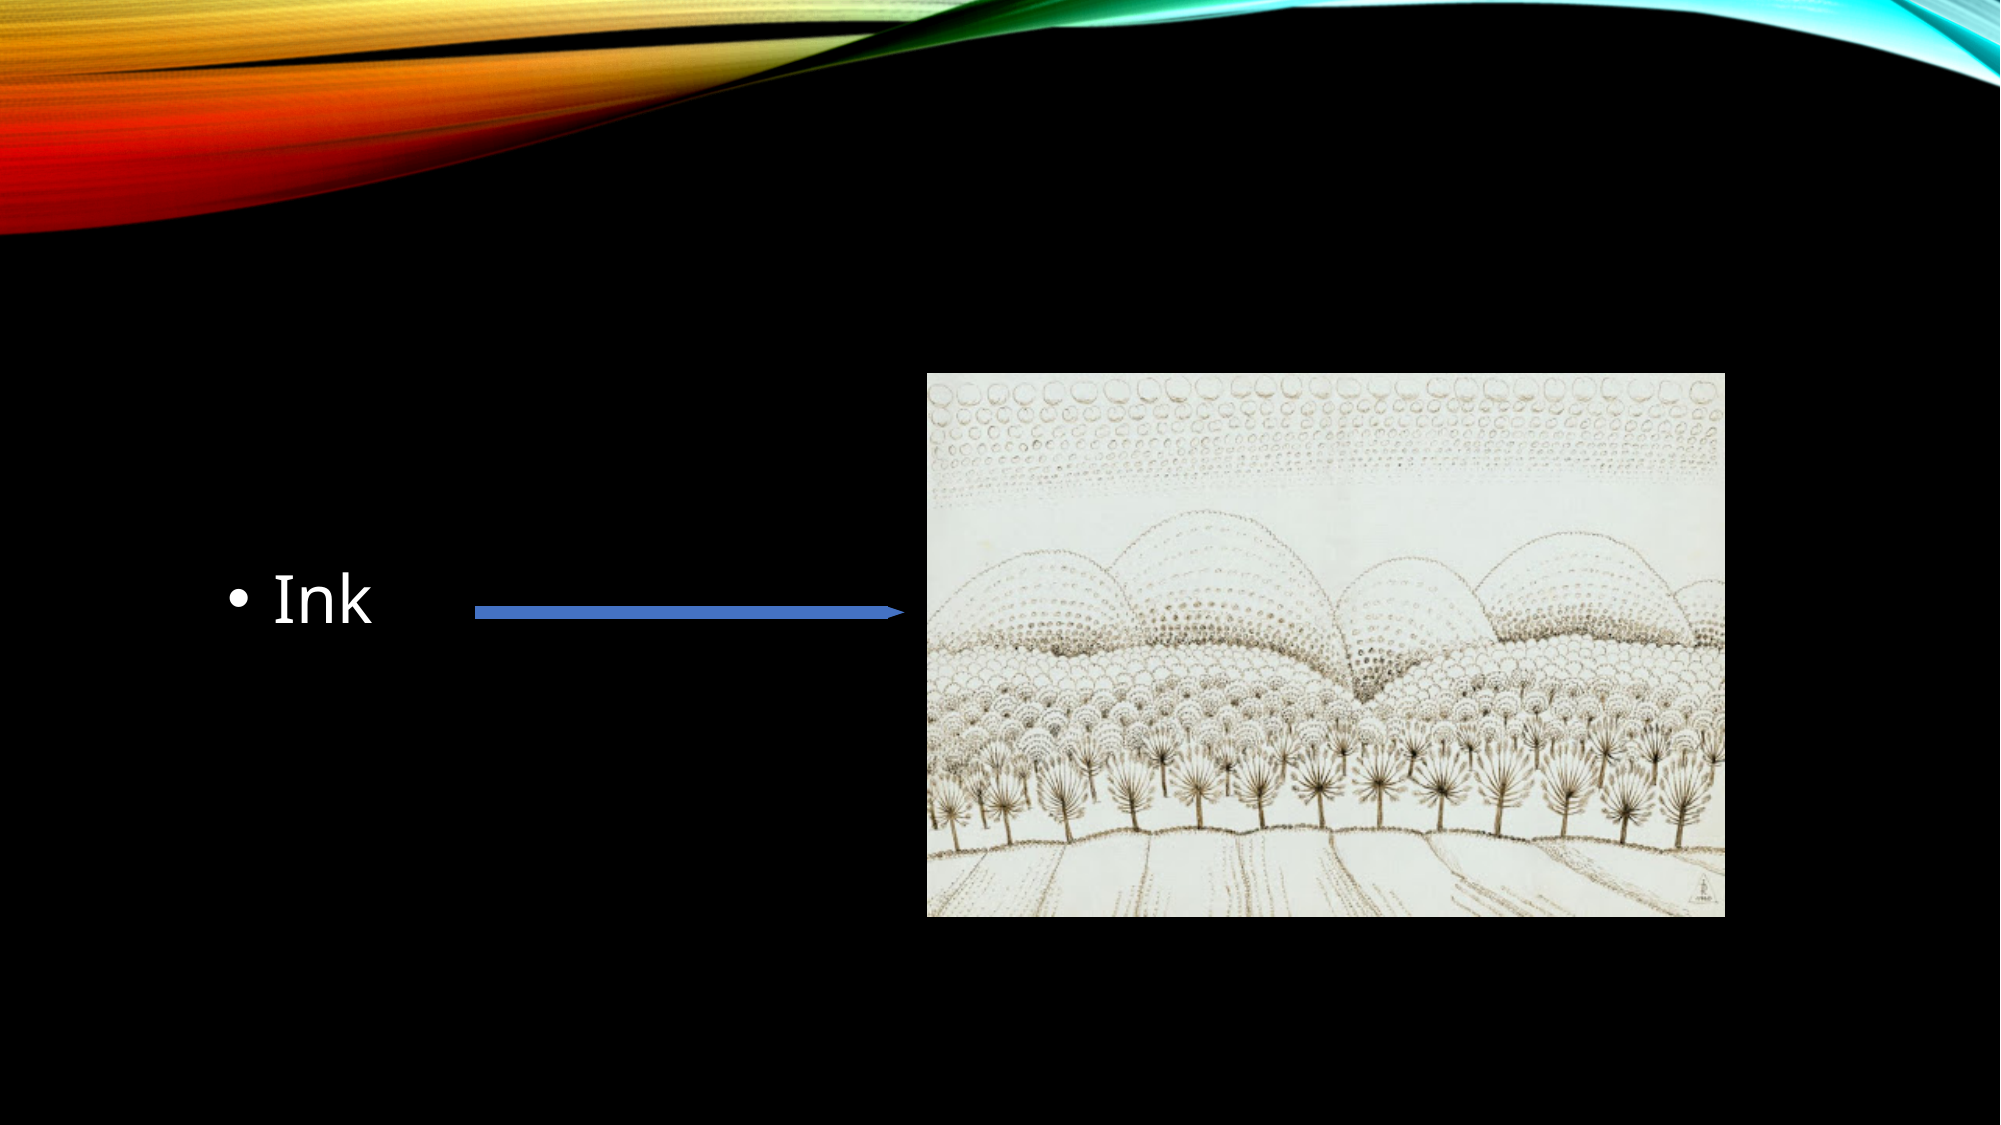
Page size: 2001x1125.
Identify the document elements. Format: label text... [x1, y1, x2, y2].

picture [927, 373, 1725, 917]
text_box Inkk [212, 549, 927, 646]
